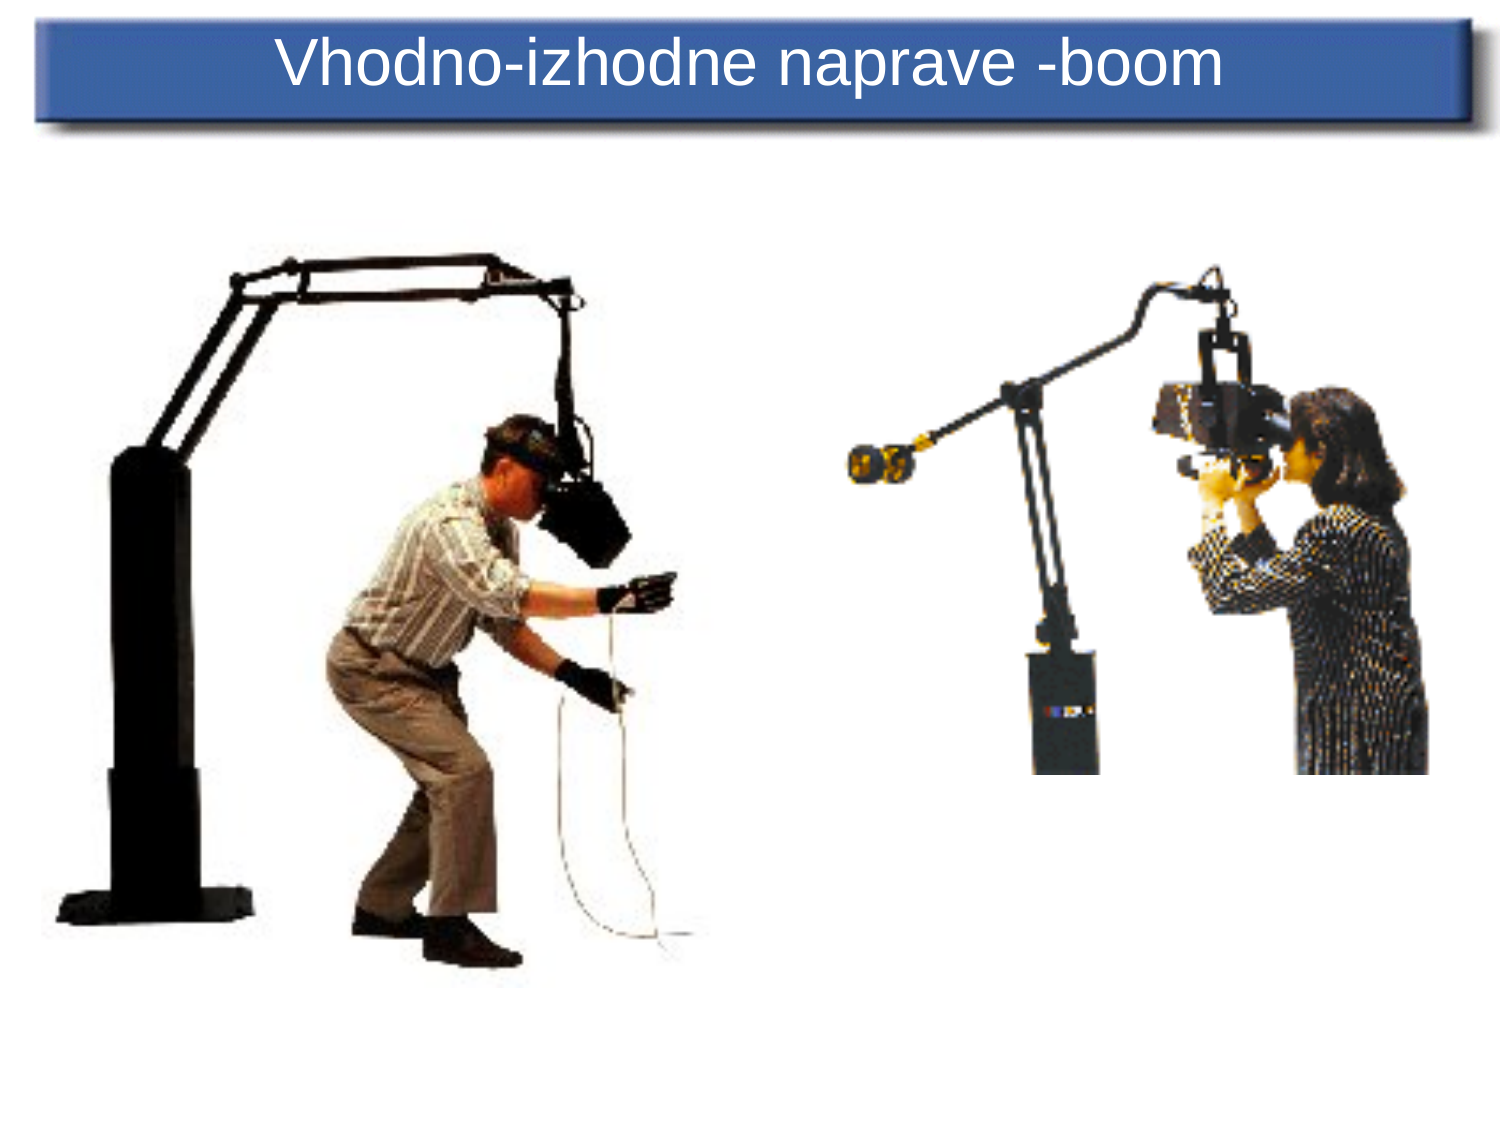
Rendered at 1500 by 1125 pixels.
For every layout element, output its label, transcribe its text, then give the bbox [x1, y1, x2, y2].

picture [832, 255, 1465, 775]
picture [33, 15, 1500, 142]
title Vhodno-izhodne naprave -boom [112, 0, 1388, 119]
picture [41, 219, 736, 988]
